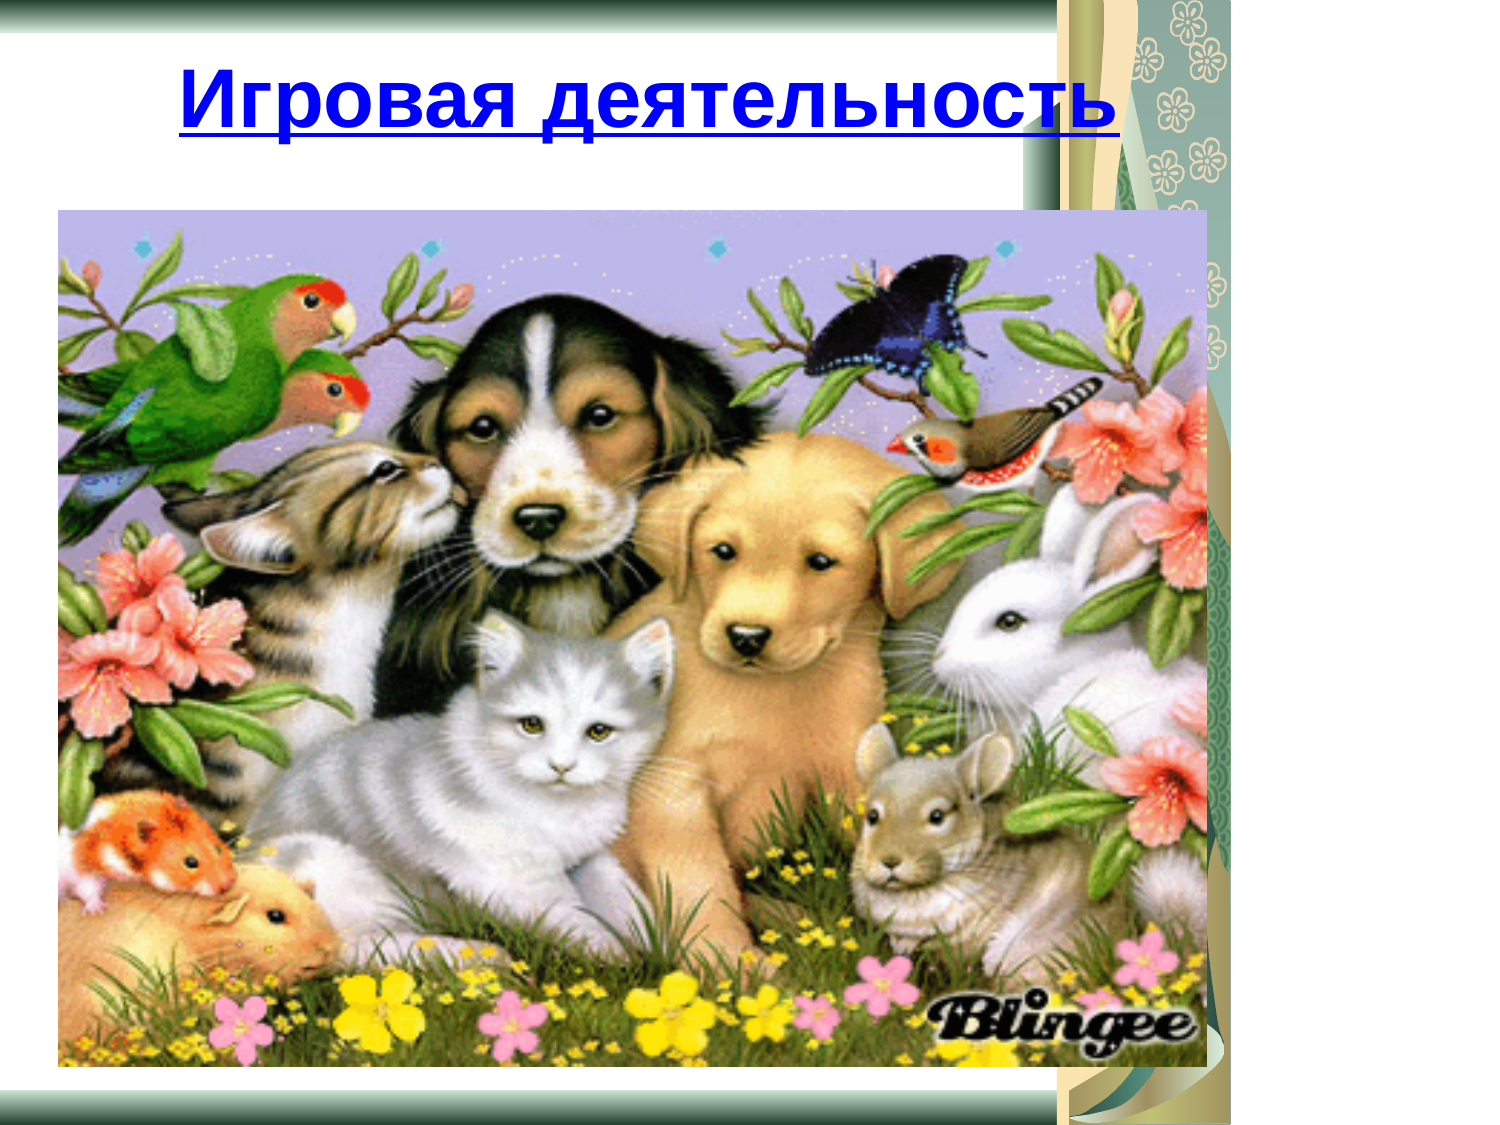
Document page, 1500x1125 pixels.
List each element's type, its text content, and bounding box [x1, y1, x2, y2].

title Игровая деятельность [35, 37, 1263, 225]
picture [58, 210, 1207, 1067]
